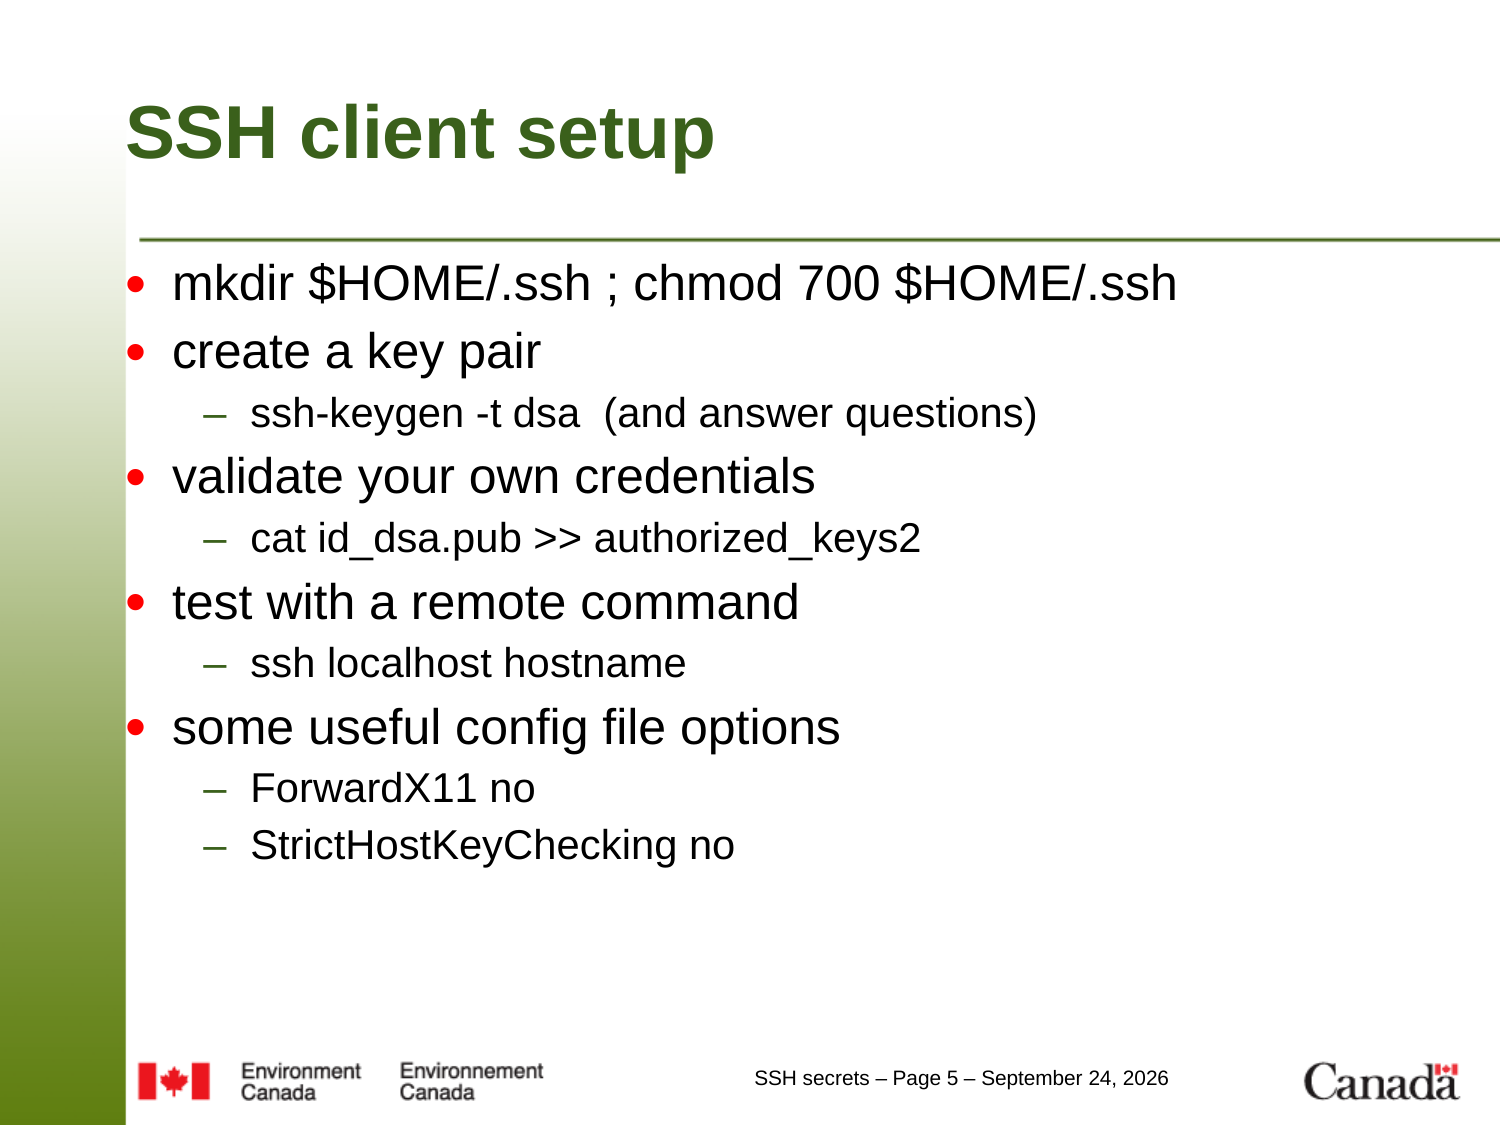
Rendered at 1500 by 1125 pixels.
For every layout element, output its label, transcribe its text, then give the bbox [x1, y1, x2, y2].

list mkdir $HOME/.ssh ; chmod 700 $HOME/.ssh create a key pair ssh-keygen -t dsa (and answer questions) validate your own credentials cat id_dsa.pub >> authorized_keys2 test with a remote command ssh localhost hostname some useful config file options ForwardX11 no StrictHostKeyChecking no [125, 255, 1463, 1009]
picture [0, 0, 1500, 1125]
title SSH client setup [125, 52, 1463, 213]
